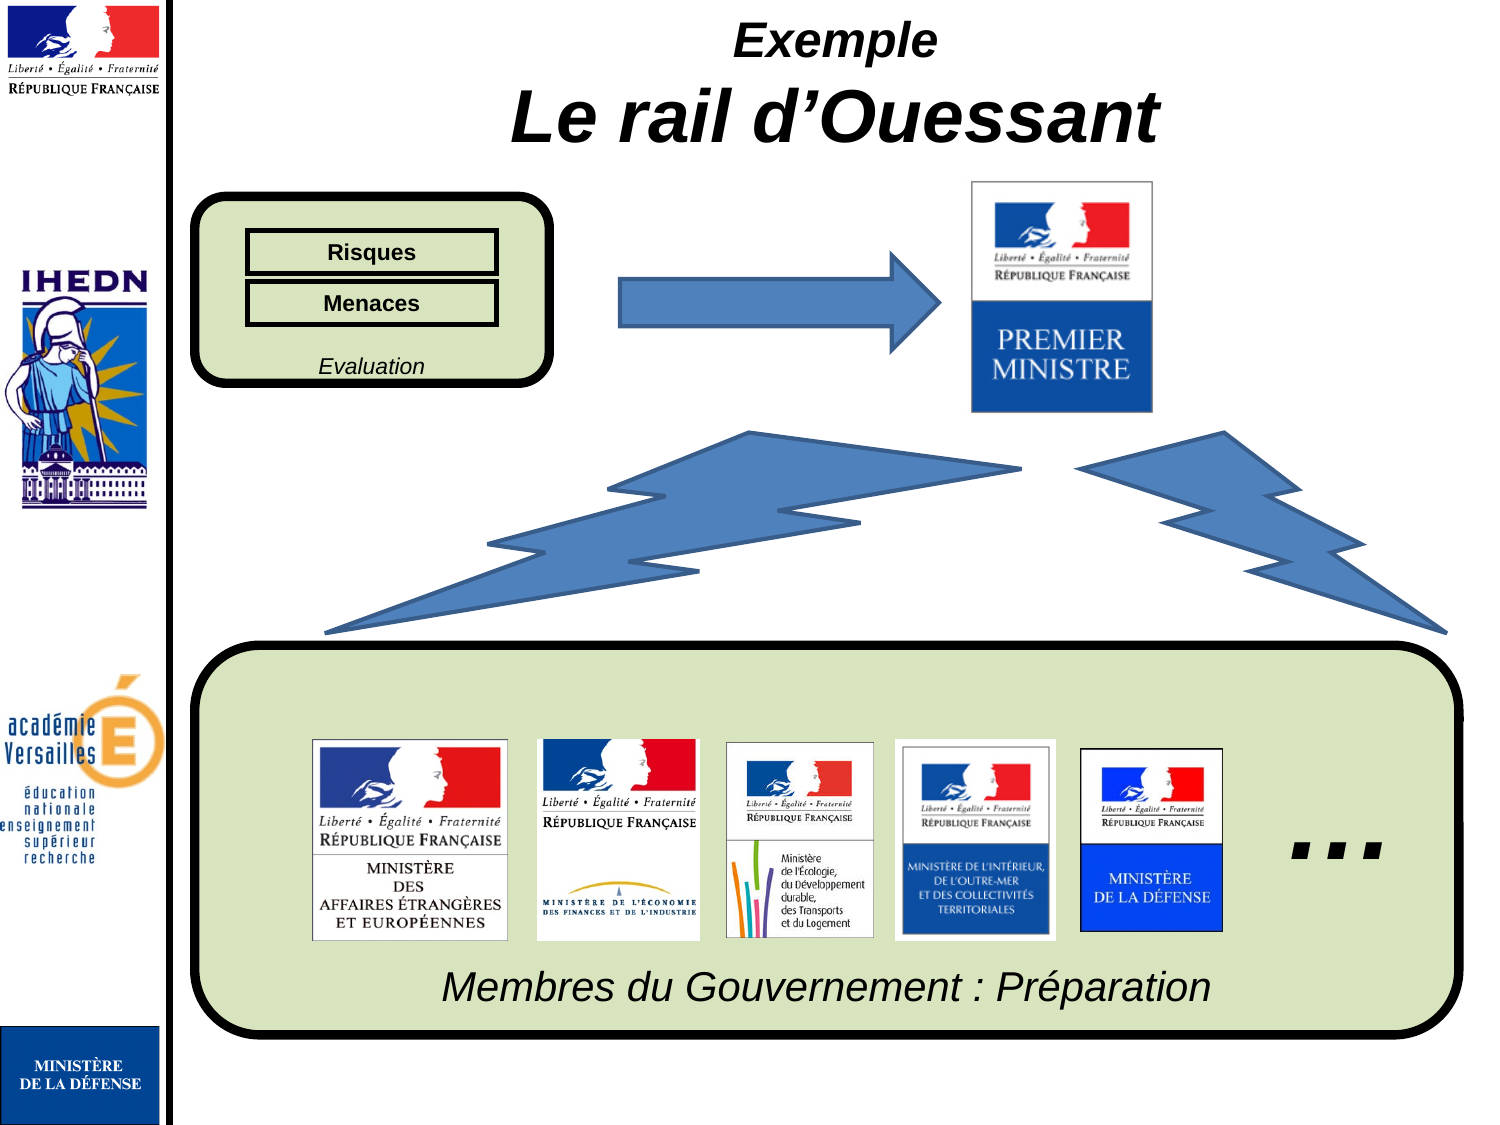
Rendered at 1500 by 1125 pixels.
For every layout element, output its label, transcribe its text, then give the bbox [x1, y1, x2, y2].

text_box [194, 645, 1459, 1035]
picture [312, 739, 508, 941]
picture [962, 172, 1161, 421]
picture [726, 742, 874, 938]
text_box Risques [247, 230, 497, 274]
picture [0, 674, 166, 864]
text_box [620, 255, 940, 351]
picture [895, 739, 1056, 941]
text_box Menaces [247, 281, 497, 325]
text_box [1080, 432, 1447, 634]
text_box Evaluation [247, 343, 497, 387]
picture [1080, 748, 1223, 932]
picture [0, 0, 166, 102]
text_box Membres du Gouvernement : Préparation [383, 952, 1271, 1018]
picture [537, 739, 700, 941]
text_box Exemple Le rail d’Ouessant [183, 0, 1489, 178]
picture [0, 1026, 160, 1125]
text_box [324, 432, 1022, 634]
picture [0, 264, 153, 513]
text_box … [1234, 739, 1447, 891]
text_box [194, 196, 550, 384]
